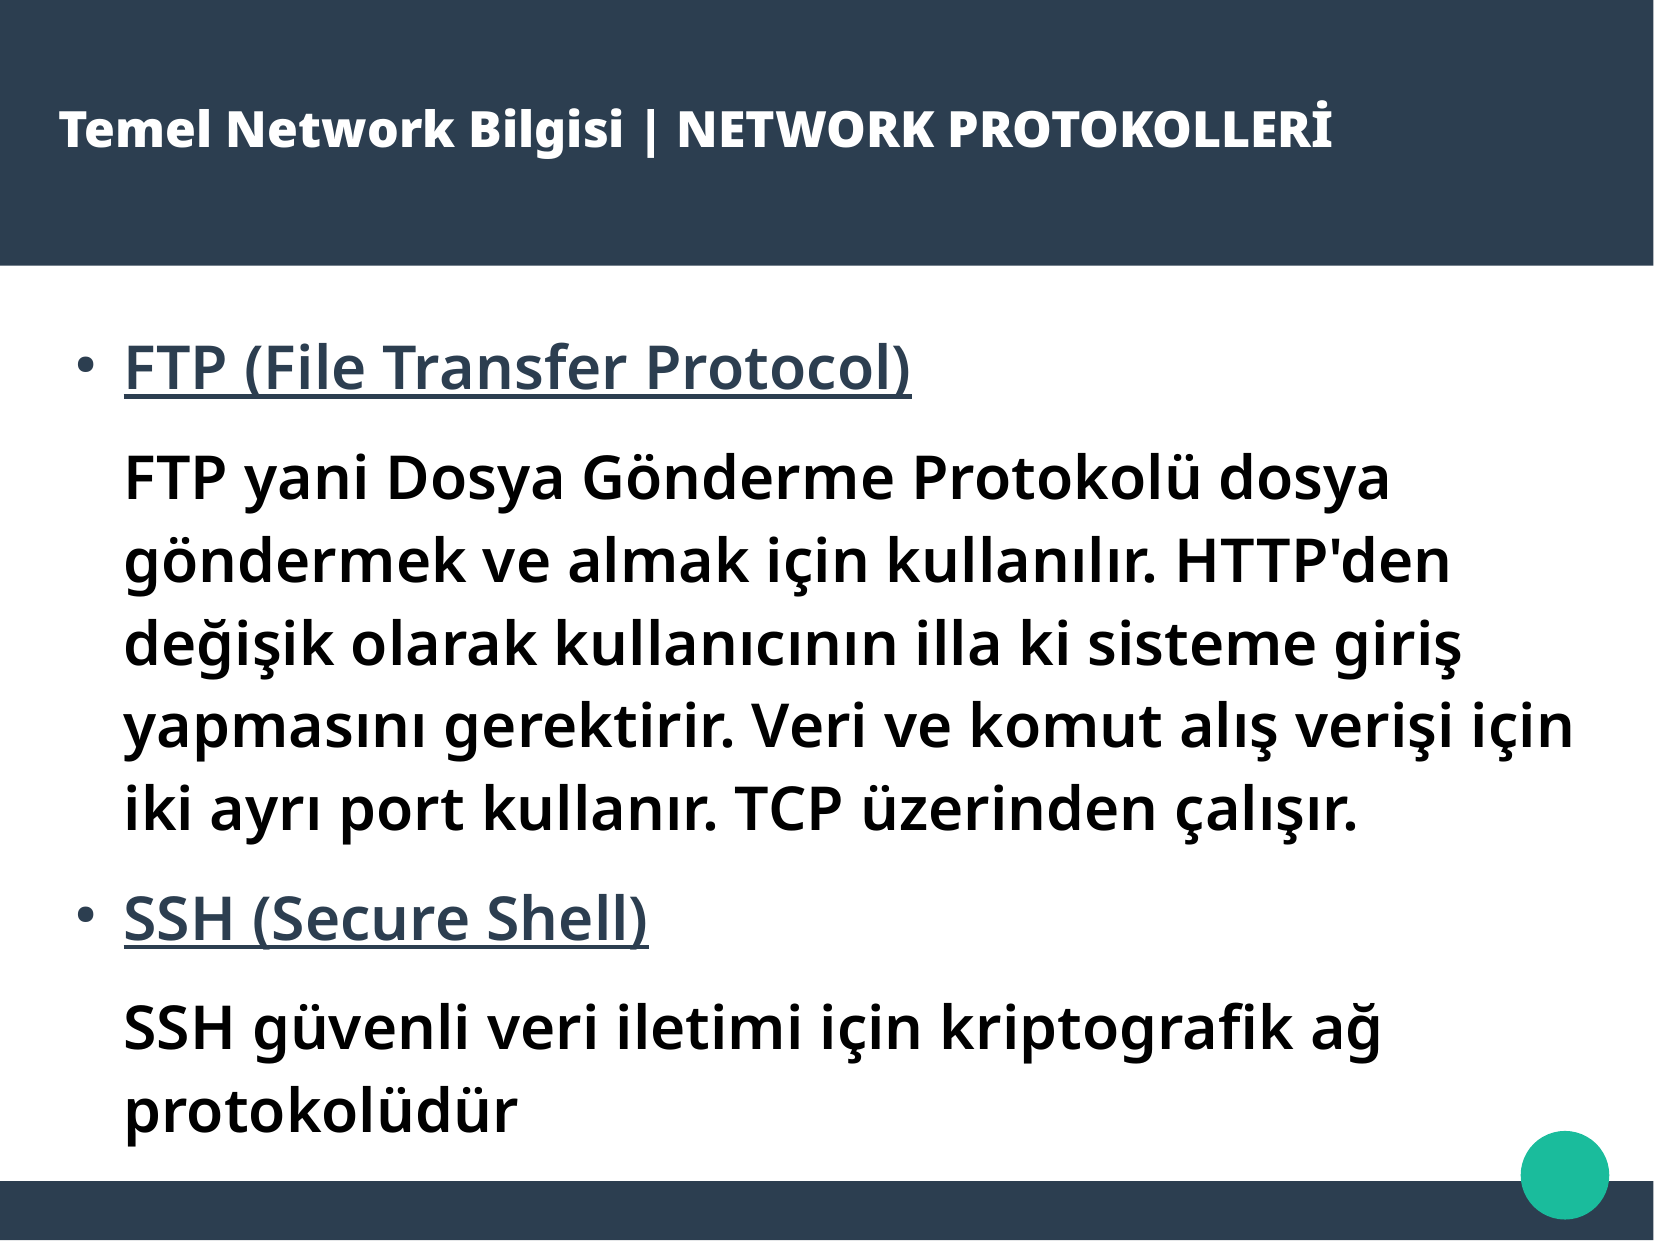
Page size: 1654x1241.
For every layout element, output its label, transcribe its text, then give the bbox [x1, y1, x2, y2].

list FTP (File Transfer Protocol) FTP yani Dosya Gönderme Protokolü dosya göndermek ve almak için kullanılır. HTTP'den değişik olarak kullanıcının illa ki sisteme giriş yapmasını gerektirir. Veri ve komut alış verişi için iki ayrı port kullanır. TCP üzerinden çalışır. SSH (Secure Shell) SSH güvenli veri iletimi için kriptografik ağ protokolüdür [59, 324, 1595, 1152]
title Temel Network Bilgisi | NETWORK PROTOKOLLERİ [59, 49, 1595, 207]
